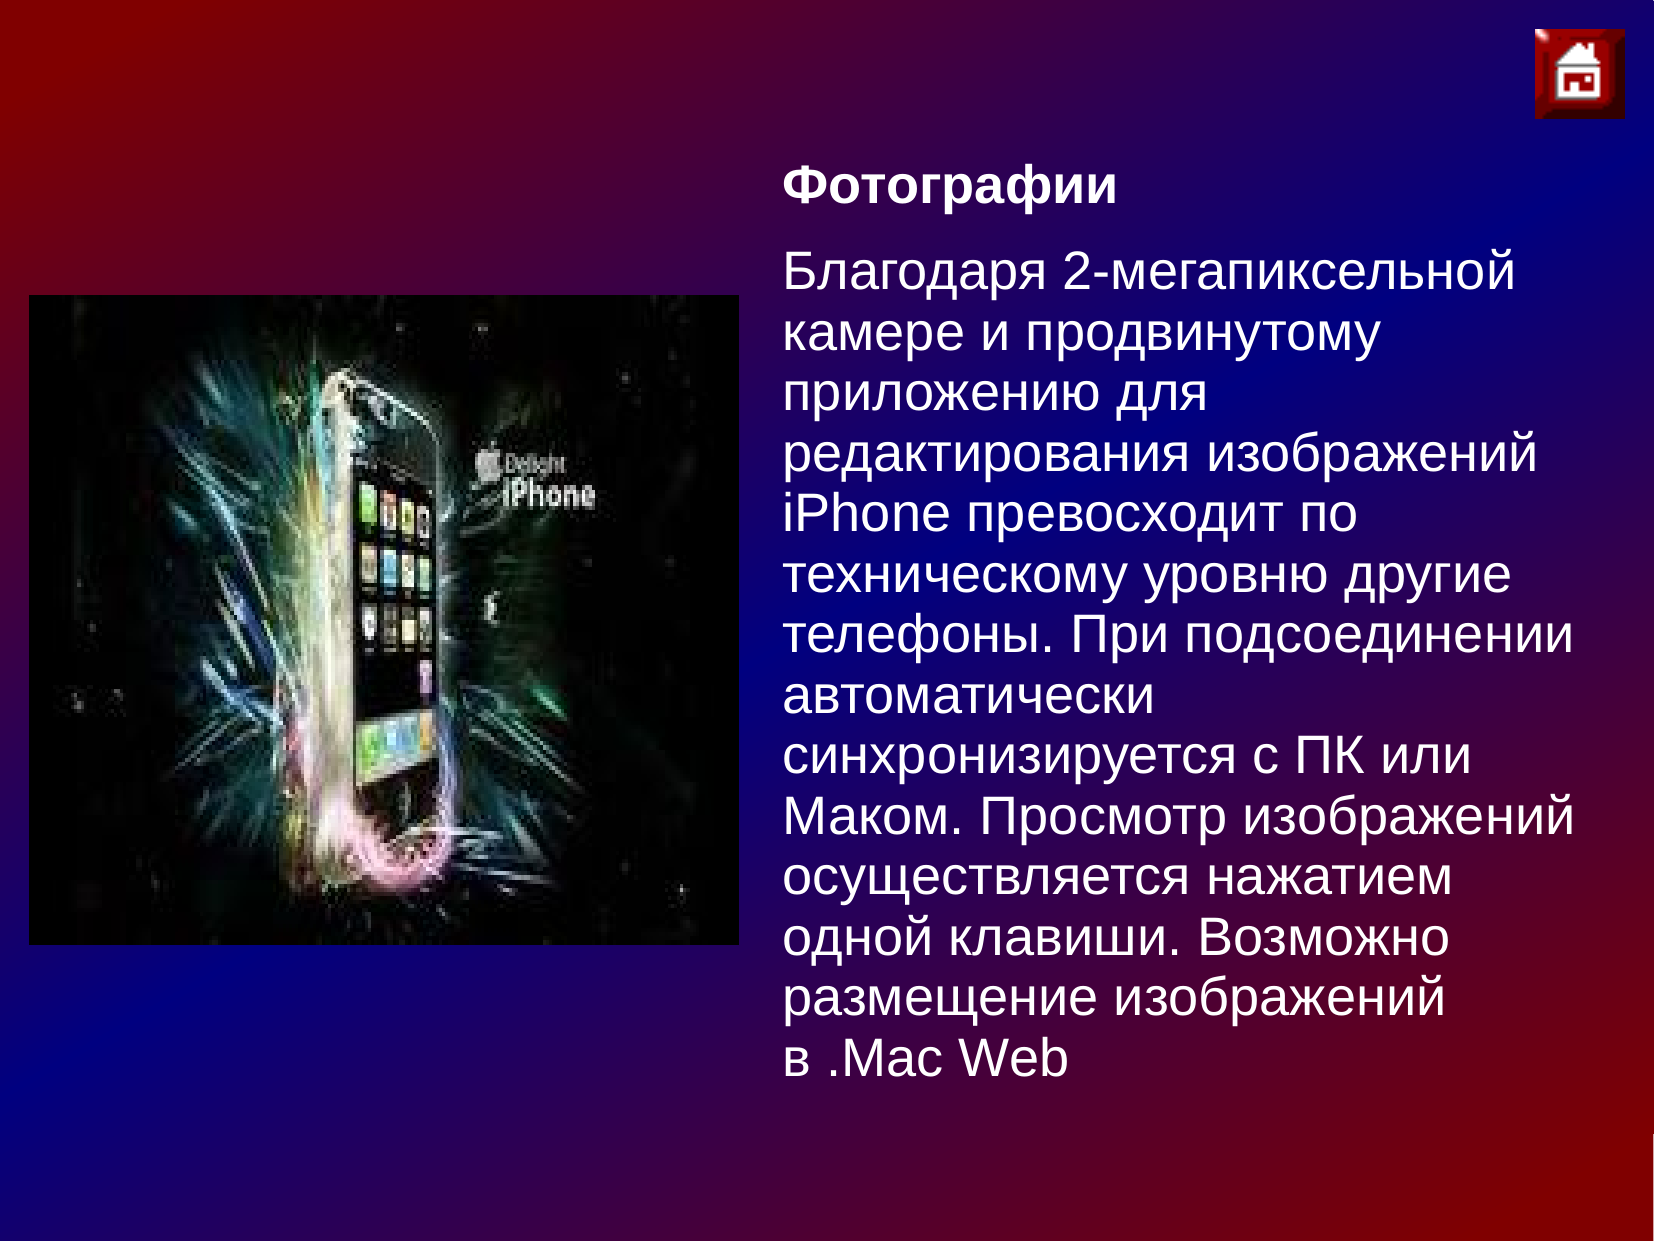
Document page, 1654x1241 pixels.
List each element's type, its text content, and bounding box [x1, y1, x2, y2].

picture [29, 295, 739, 945]
picture [1535, 29, 1625, 119]
text_box Фотографии Благодаря 2-мегапиксельной камере и продвинутому приложению для редактирования изображений iPhone превосходит по техническому уровню другие телефоны. При подсоединении автоматически синхронизируется с ПК или Маком. Просмотр изображений осуществляется нажатием одной клавиши. Возможно размещение изображений в .Mac Web [767, 147, 1595, 1152]
